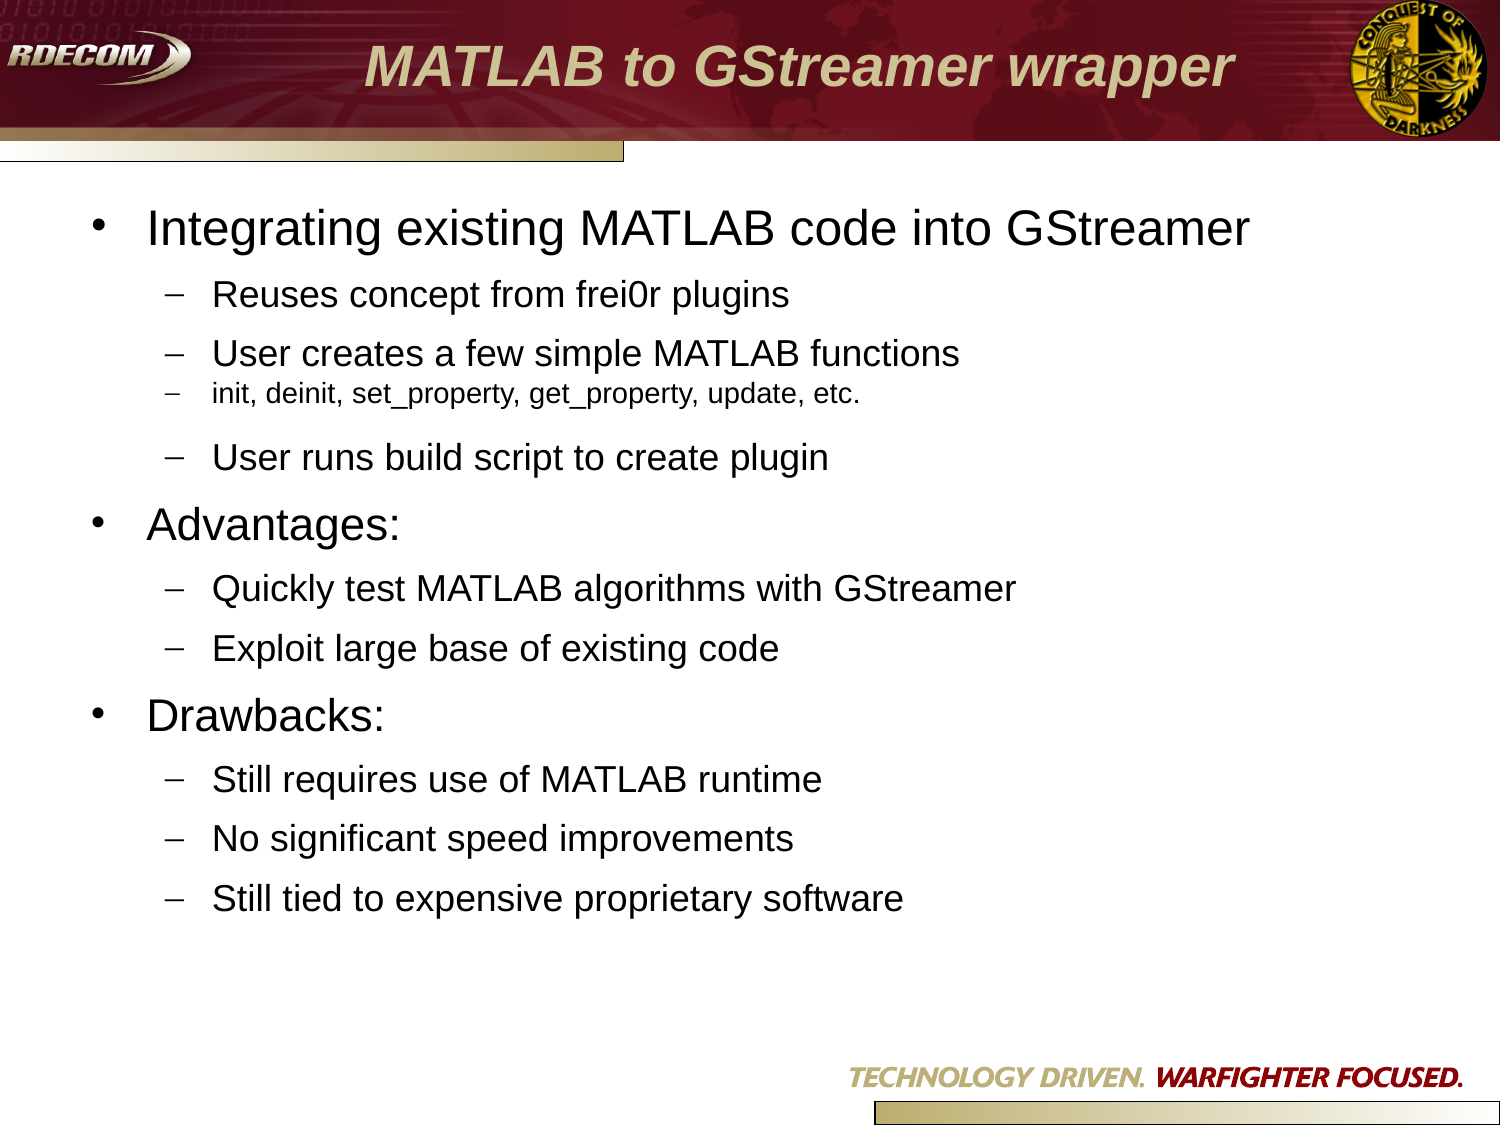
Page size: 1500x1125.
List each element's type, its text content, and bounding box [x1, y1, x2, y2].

title MATLAB to GStreamer wrapper [262, 0, 1338, 138]
list Integrating existing MATLAB code into GStreamer Reuses concept from frei0r plugins User creates a few simple MATLAB functions init, deinit, set_property, get_property, update, etc. User runs build script to create plugin Advantages: Quickly test MATLAB algorithms with GStreamer Exploit large base of existing code Drawbacks: Still requires use of MATLAB runtime No significant speed improvements Still tied to expensive proprietary software [75, 187, 1425, 930]
picture [0, 0, 1500, 141]
